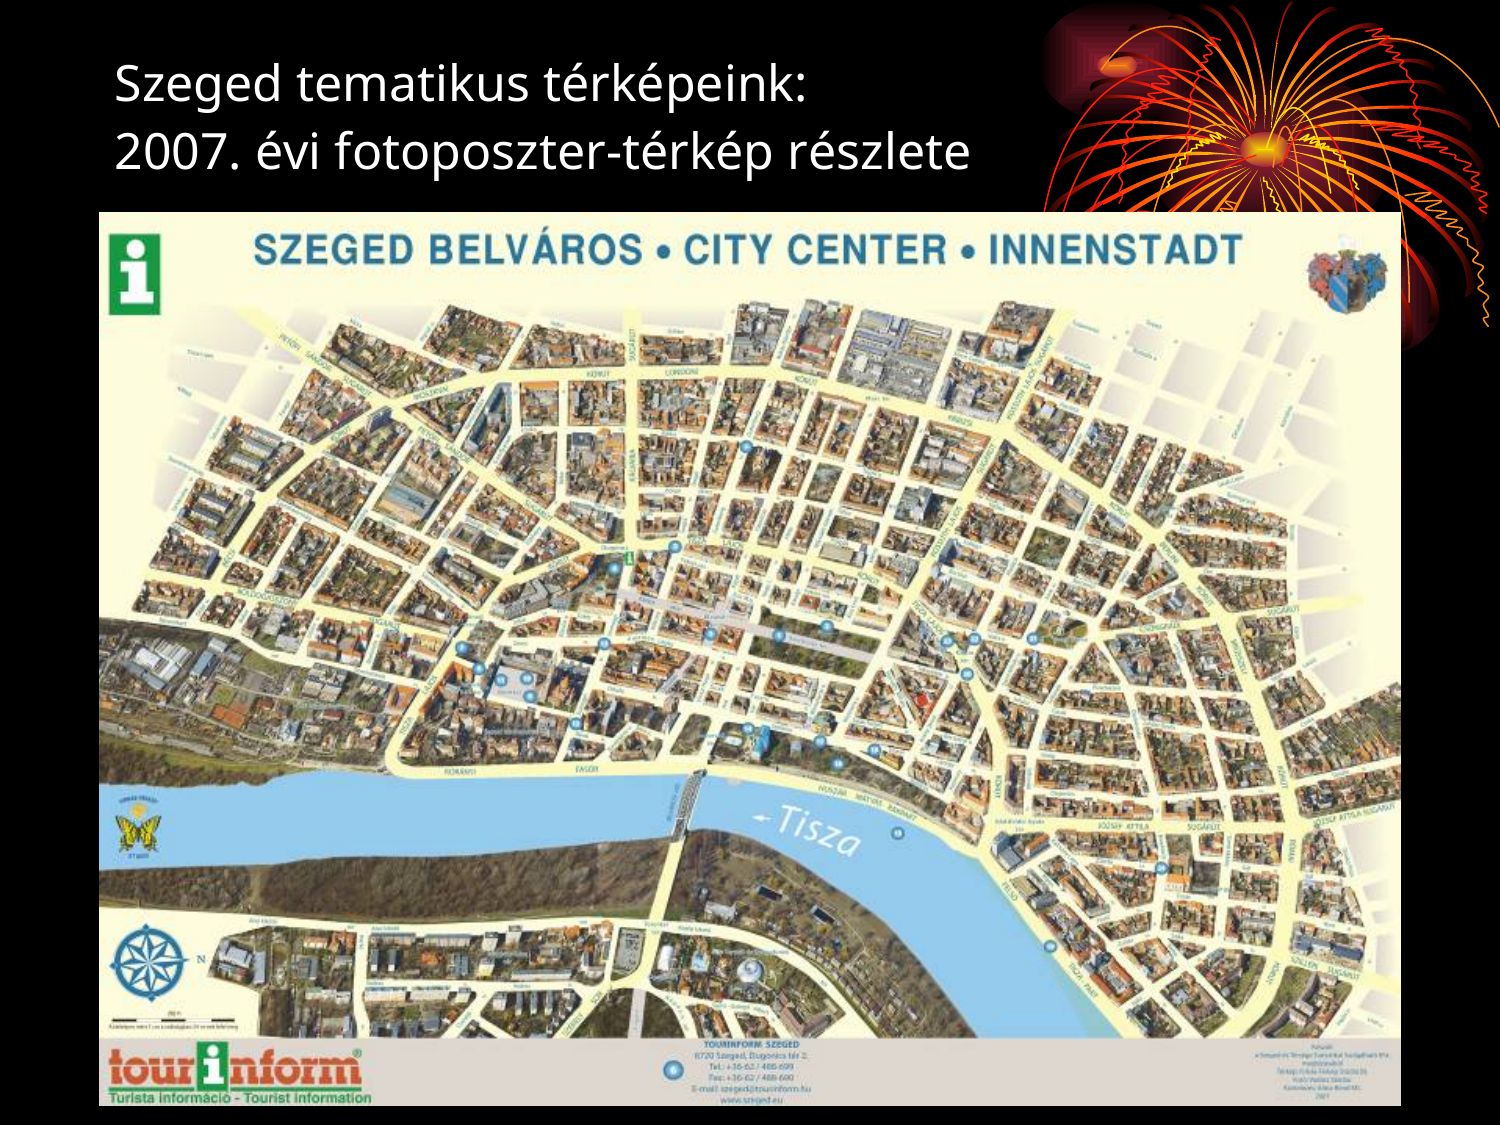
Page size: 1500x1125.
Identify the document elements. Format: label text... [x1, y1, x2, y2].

title Szeged tematikus térképeink: 2007. évi fotoposzter-térkép részlete [99, 24, 1375, 207]
picture [99, 212, 1401, 1106]
